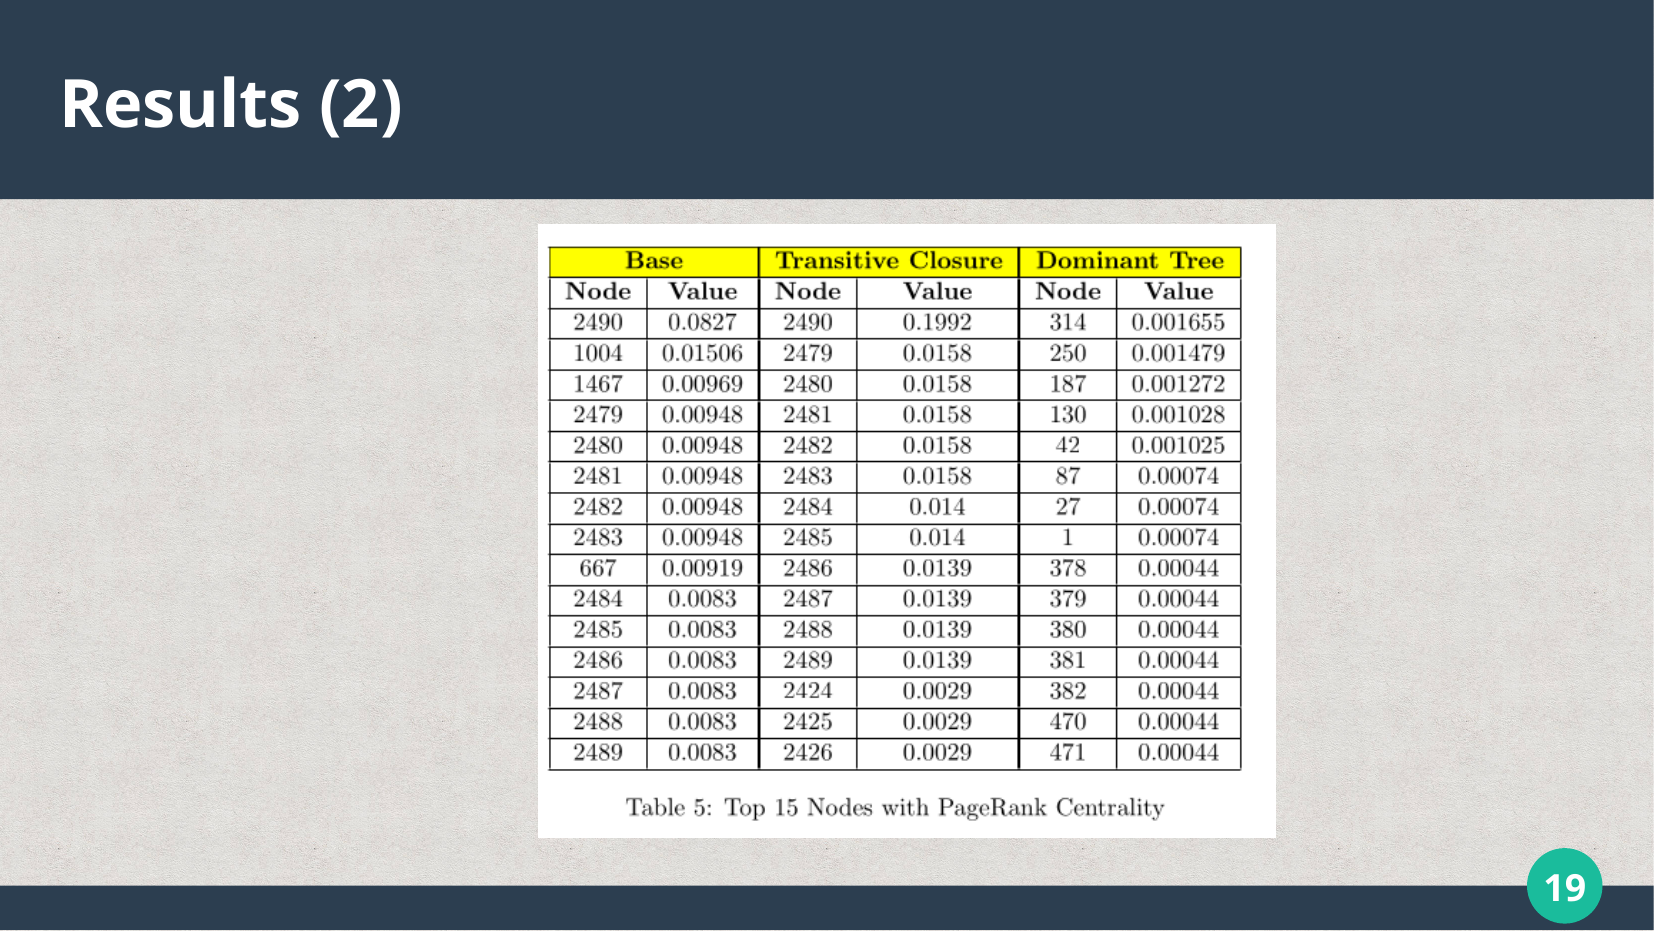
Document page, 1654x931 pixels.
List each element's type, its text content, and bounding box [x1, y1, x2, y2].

picture [0, 200, 1654, 885]
title Results (2) [59, 36, 1595, 155]
